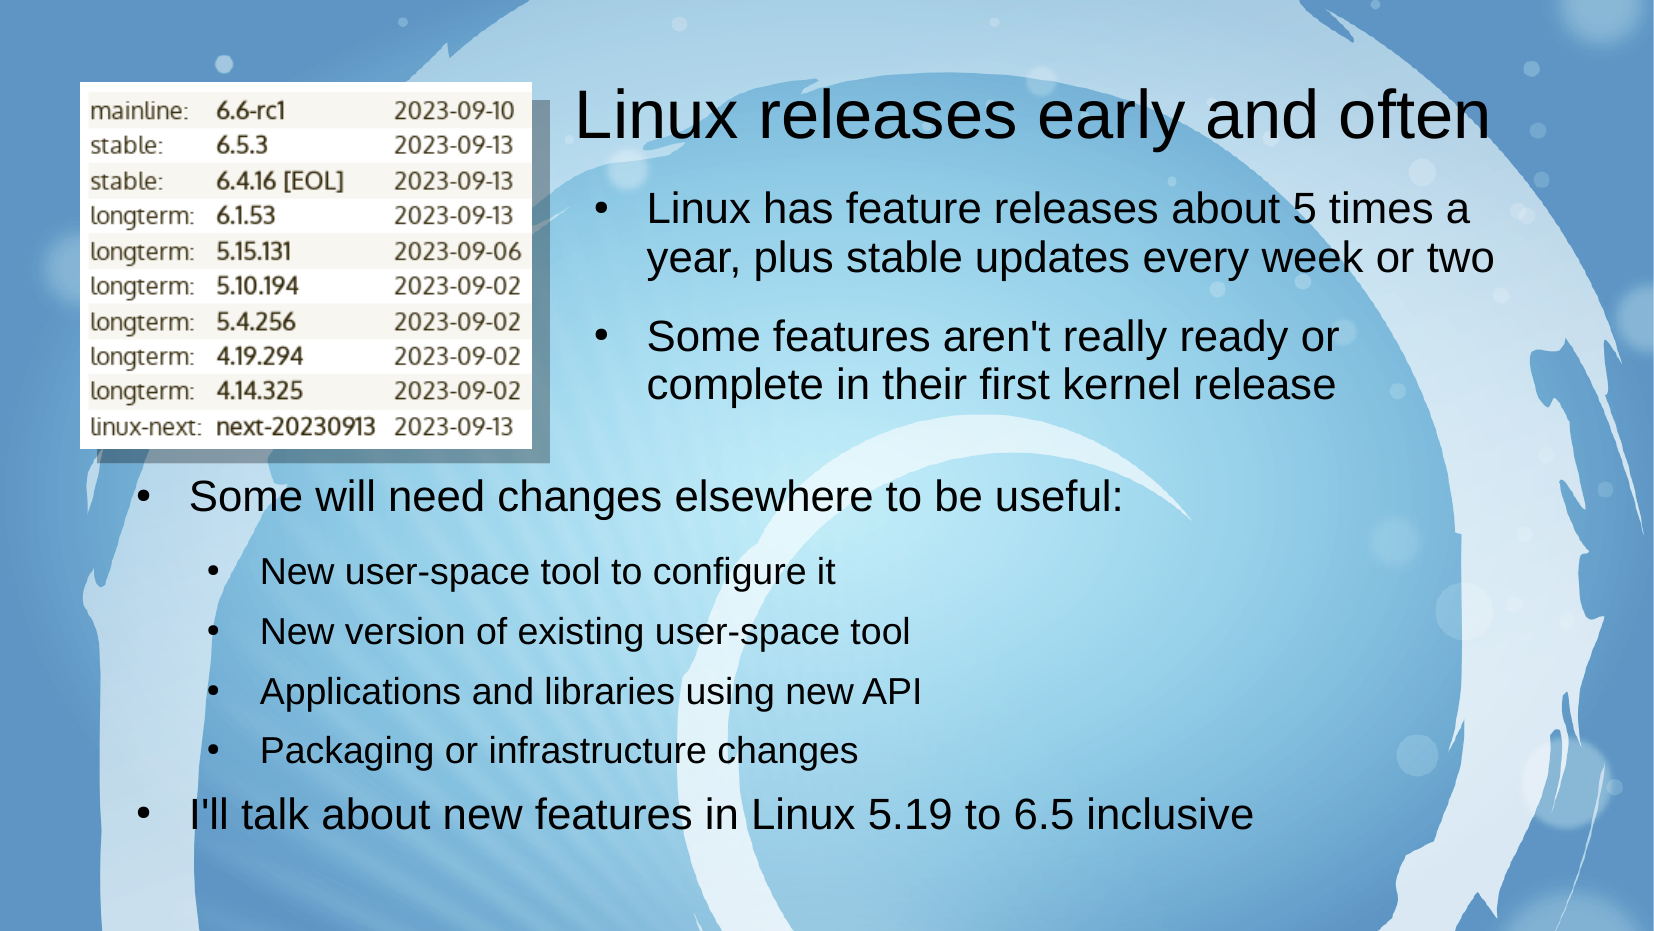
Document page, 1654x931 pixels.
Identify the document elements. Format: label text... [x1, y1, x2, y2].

list Some will need changes elsewhere to be useful: New user-space tool to configure it New version of existing user-space tool Applications and libraries using new API Packaging or infrastructure changes I'll talk about new features in Linux 5.19 to 6.5 inclusive [118, 472, 1536, 832]
picture [0, 0, 1654, 931]
title Linux releases early and often [531, 37, 1536, 193]
text_box Linux has feature releases about 5 times a year, plus stable updates every week or two Some features aren't really ready or complete in their first kernel release [561, 177, 1536, 473]
